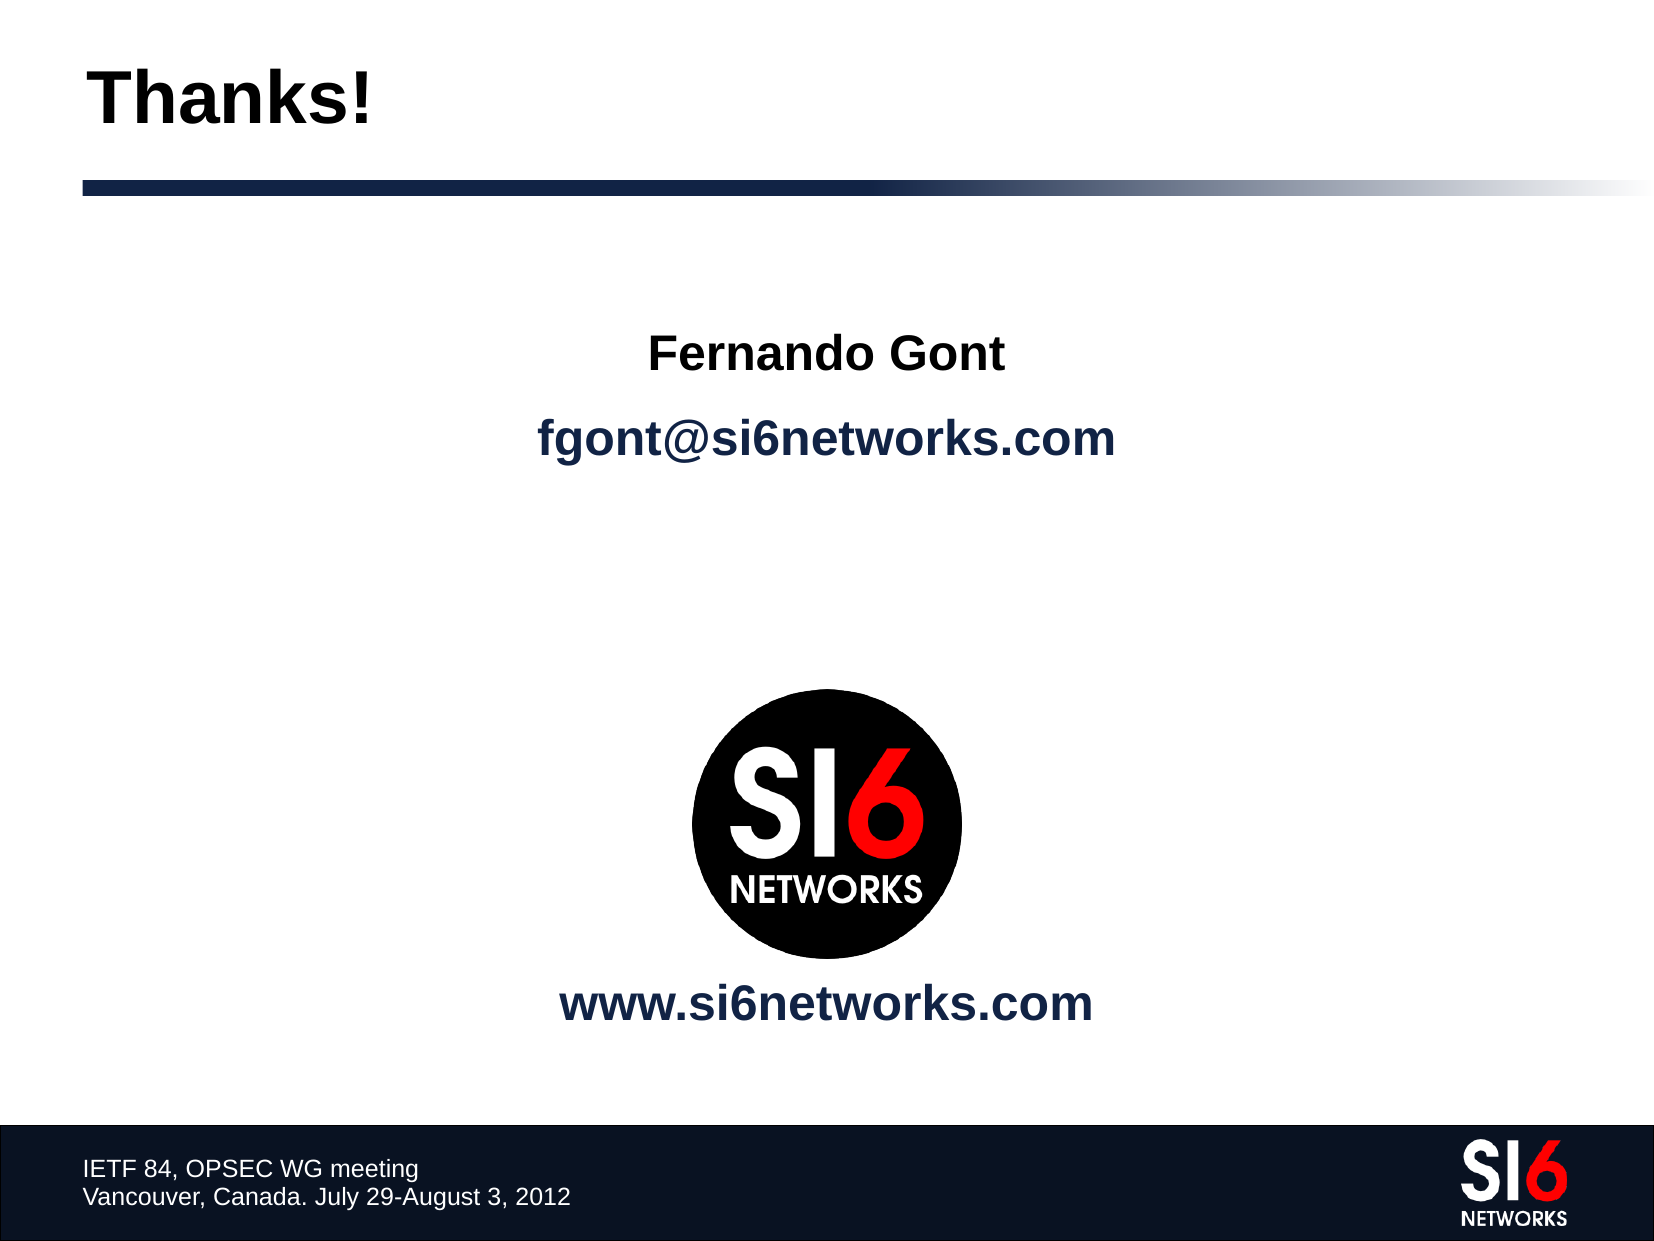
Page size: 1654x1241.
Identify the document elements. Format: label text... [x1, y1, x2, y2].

picture [1461, 1139, 1567, 1226]
title Thanks! [86, 30, 1576, 166]
list Fernando Gont fgont@si6networks.com www.si6networks.com [82, 240, 1571, 1059]
picture [692, 689, 962, 959]
